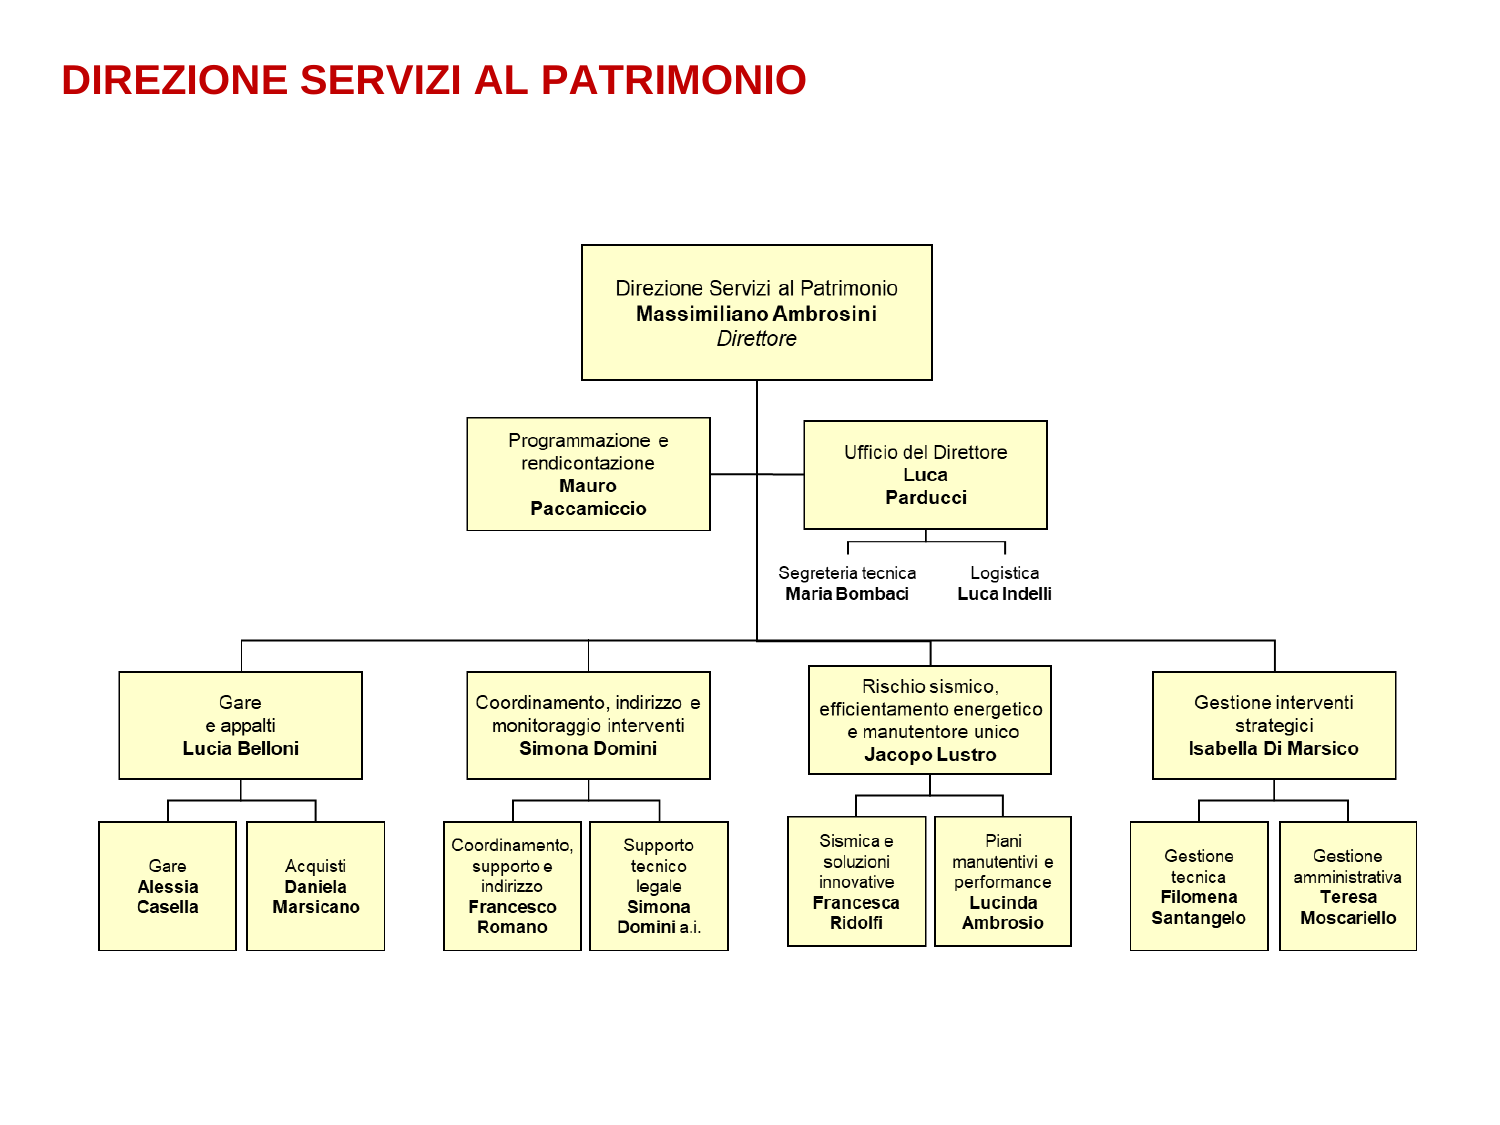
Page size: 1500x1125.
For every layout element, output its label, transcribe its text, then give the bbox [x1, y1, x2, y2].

picture [98, 244, 1417, 951]
text_box DIREZIONE SERVIZI AL PATRIMONIO [46, 45, 1387, 128]
